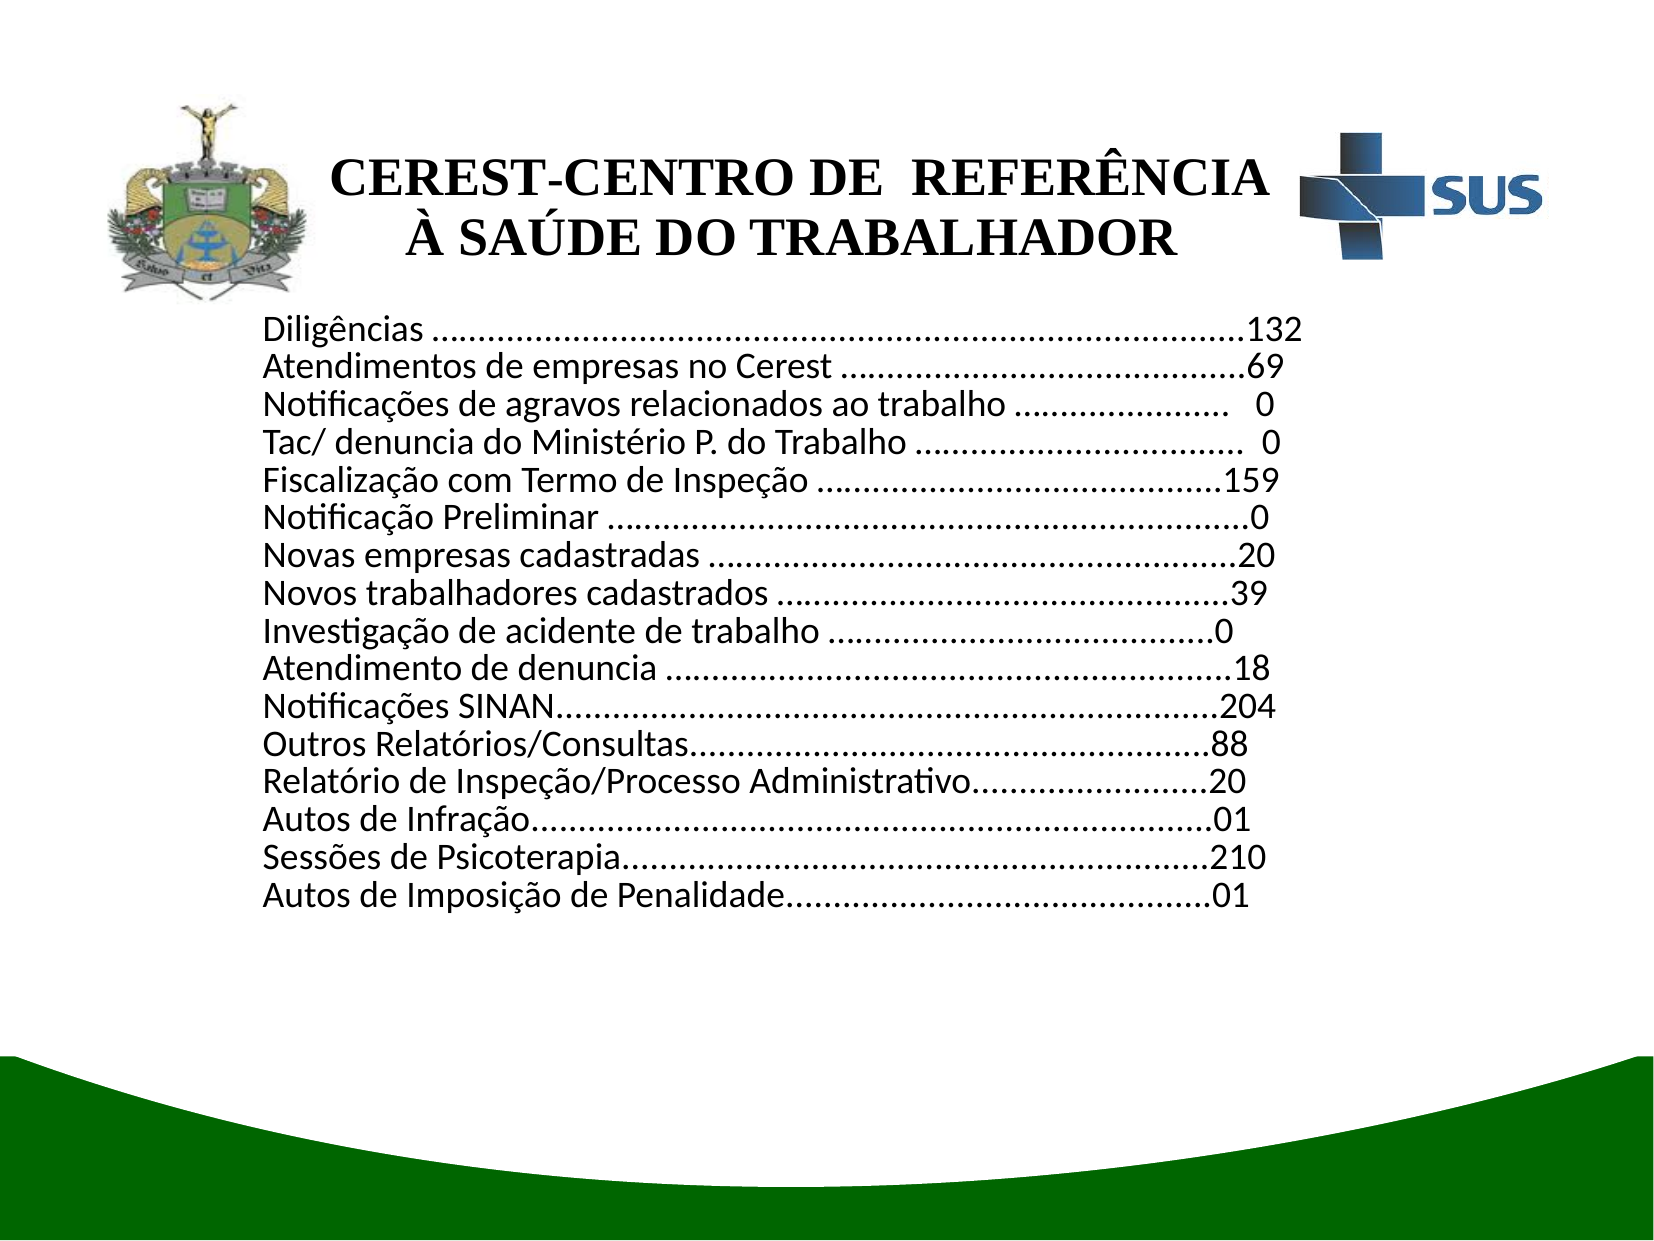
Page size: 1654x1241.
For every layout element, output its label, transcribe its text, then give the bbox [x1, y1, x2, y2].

picture [1299, 132, 1549, 260]
text_box [0, 1050, 1654, 1241]
picture [94, 94, 319, 319]
text_box Diligências …...................................................................................132 Atendimentos de empresas no Cerest …........................................69 Notificações de agravos relacionados ao trabalho ….................... 0 Tac/ denuncia do Ministério P. do Trabalho …................................ 0 Fiscalização com Termo de Inspeção …........................................159 Notificação Preliminar ….................................................................0 Novas empresas cadastradas ….....................................................20 Novos trabalhadores cadastrados ….............................................39 Investigação de acidente de trabalho …......................................0 Atendimento de denuncia ….........................................................18 Notificações SINAN......................................................................204 Outros Relatórios/Consultas.......................................................88 Relatório de Inspeção/Processo Administrativo.........................20 Autos de Infração........................................................................01 Sessões de Psicoterapia..............................................................210 Autos de Imposição de Penalidade.............................................01 [248, 305, 1328, 1099]
text_box CEREST-CENTRO DE REFERÊNCIA À SAÚDE DO TRABALHADOR [314, 139, 1300, 277]
